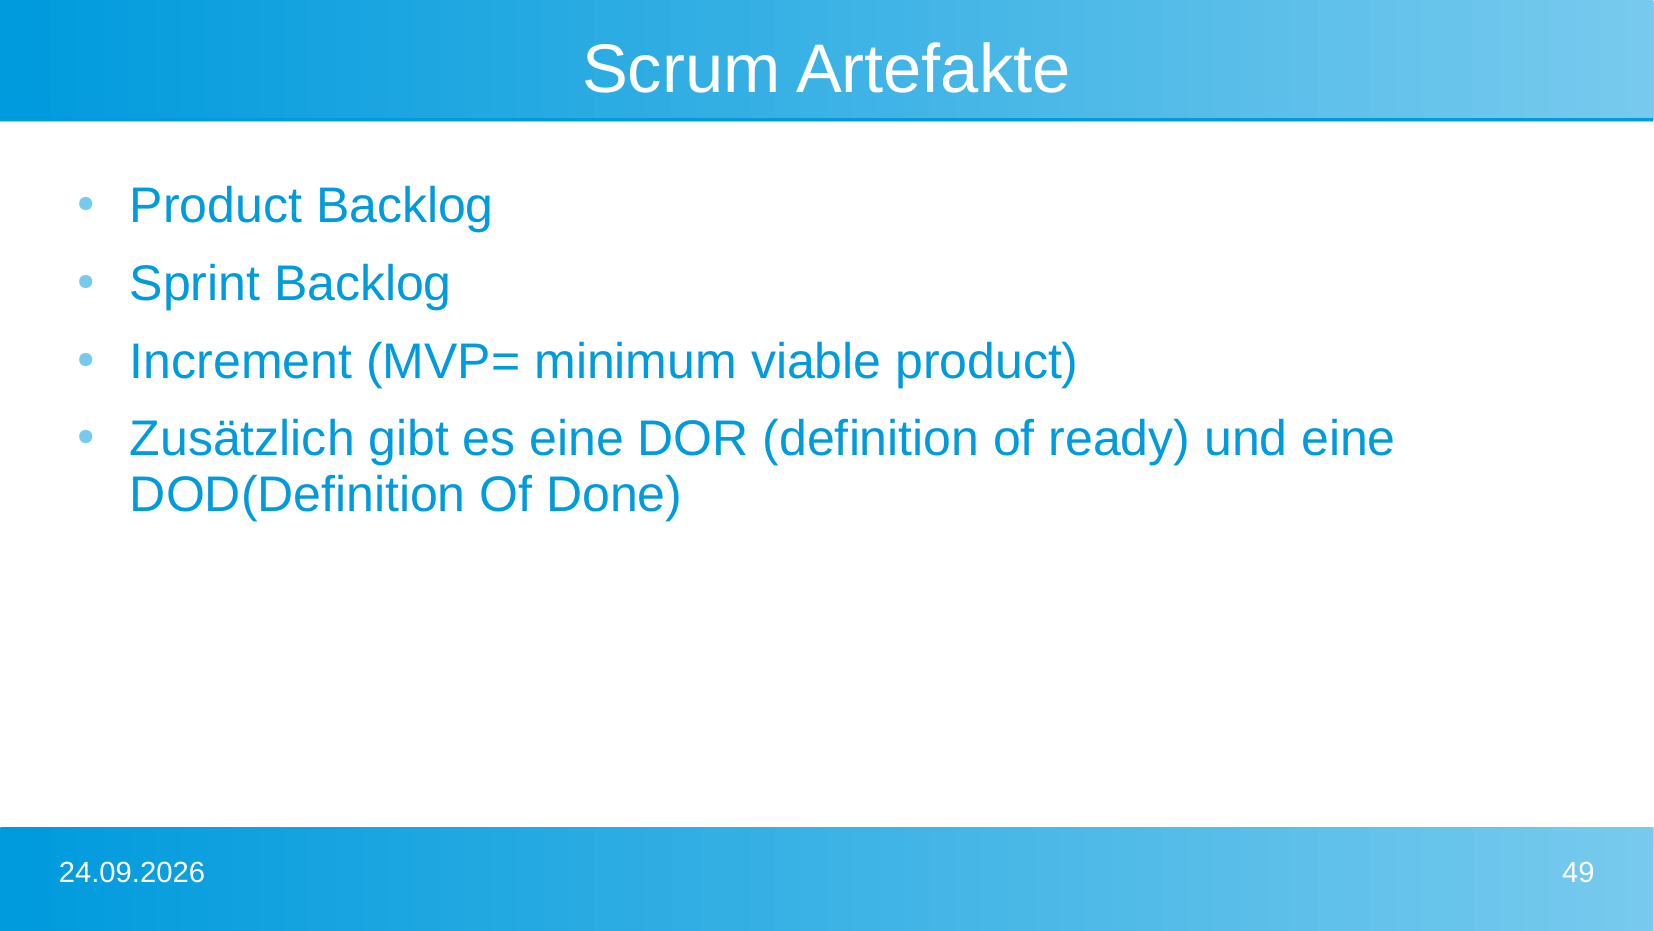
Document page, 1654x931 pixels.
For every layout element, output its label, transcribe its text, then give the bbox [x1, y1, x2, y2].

list Product Backlog Sprint Backlog Increment (MVP= minimum viable product) Zusätzlich gibt es eine DOR (definition of ready) und eine DOD(Definition Of Done) [59, 177, 1595, 768]
title Scrum Artefakte [59, 29, 1595, 108]
